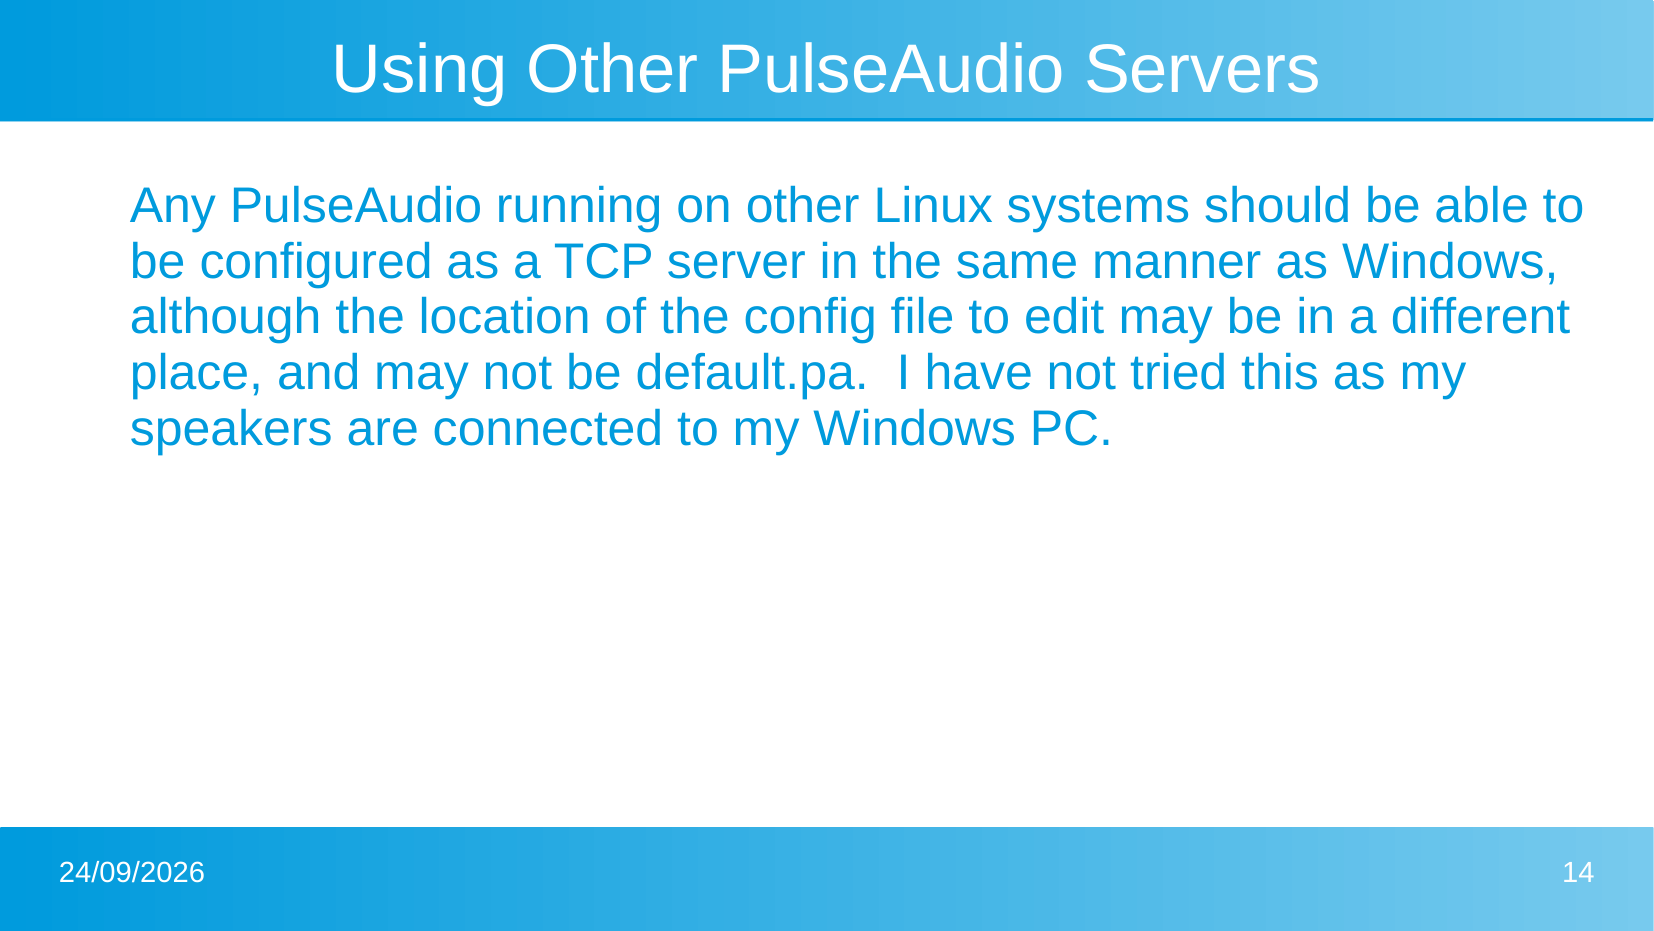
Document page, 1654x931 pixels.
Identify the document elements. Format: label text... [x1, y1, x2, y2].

list Any PulseAudio running on other Linux systems should be able to be configured as a TCP server in the same manner as Windows, although the location of the config file to edit may be in a different place, and may not be default.pa. I have not tried this as my speakers are connected to my Windows PC. [59, 177, 1595, 768]
title Using Other PulseAudio Servers [59, 29, 1595, 108]
